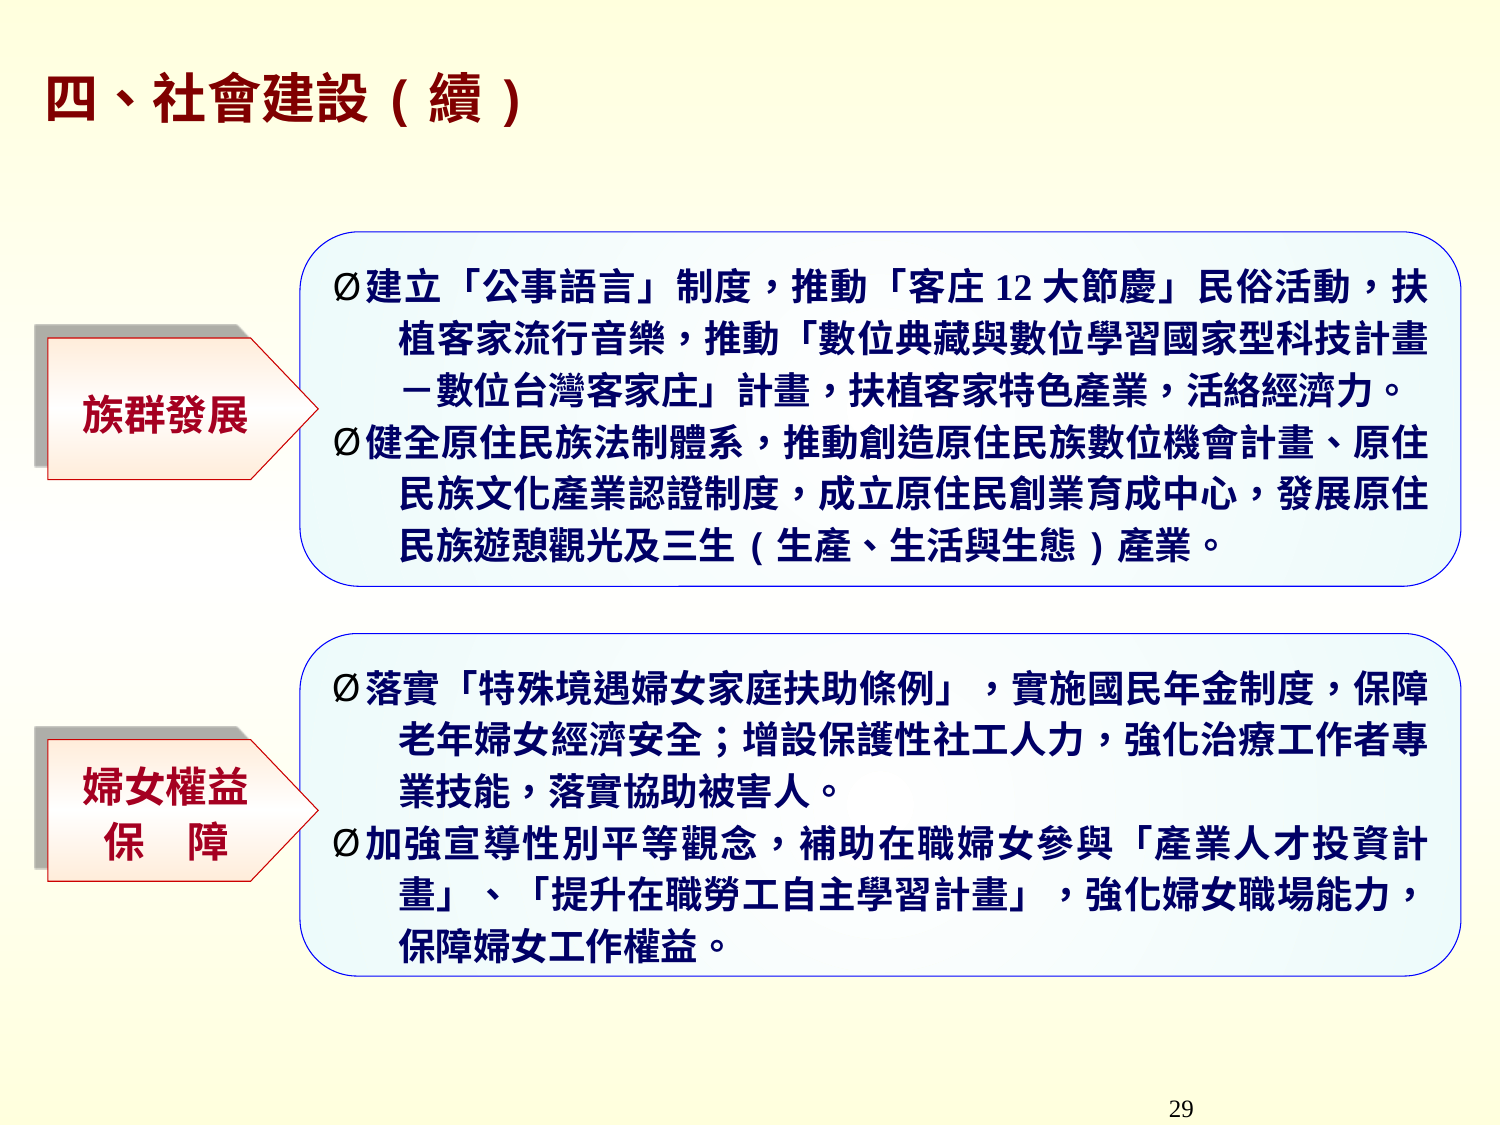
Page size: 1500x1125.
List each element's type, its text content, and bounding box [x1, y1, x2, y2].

text_box 落實「特殊境遇婦女家庭扶助條例」，實施國民年金制度，保障老年婦女經濟安全；增設保護性社工人力，強化治療工作者專業技能，落實協助被害人。 加強宣導性別平等觀念，補助在職婦女參與「產業人才投資計畫」、「提升在職勞工自主學習計畫」，強化婦女職場能力，保障婦女工作權益。 [299, 633, 1461, 977]
text_box 四、社會建設(續) [29, 57, 1058, 138]
text_box 婦女權益 保 障 [47, 739, 319, 882]
text_box 族群發展 [47, 337, 319, 480]
text_box 建立「公事語言」制度，推動「客庄12大節慶」民俗活動，扶植客家流行音樂，推動「數位典藏與數位學習國家型科技計畫－數位台灣客家庄」計畫，扶植客家特色產業，活絡經濟力。 健全原住民族法制體系，推動創造原住民族數位機會計畫、原住民族文化產業認證制度，成立原住民創業育成中心，發展原住民族遊憩觀光及三生(生產、生活與生態)產業。 [299, 231, 1461, 587]
text_box [1153, 1055, 1500, 1125]
